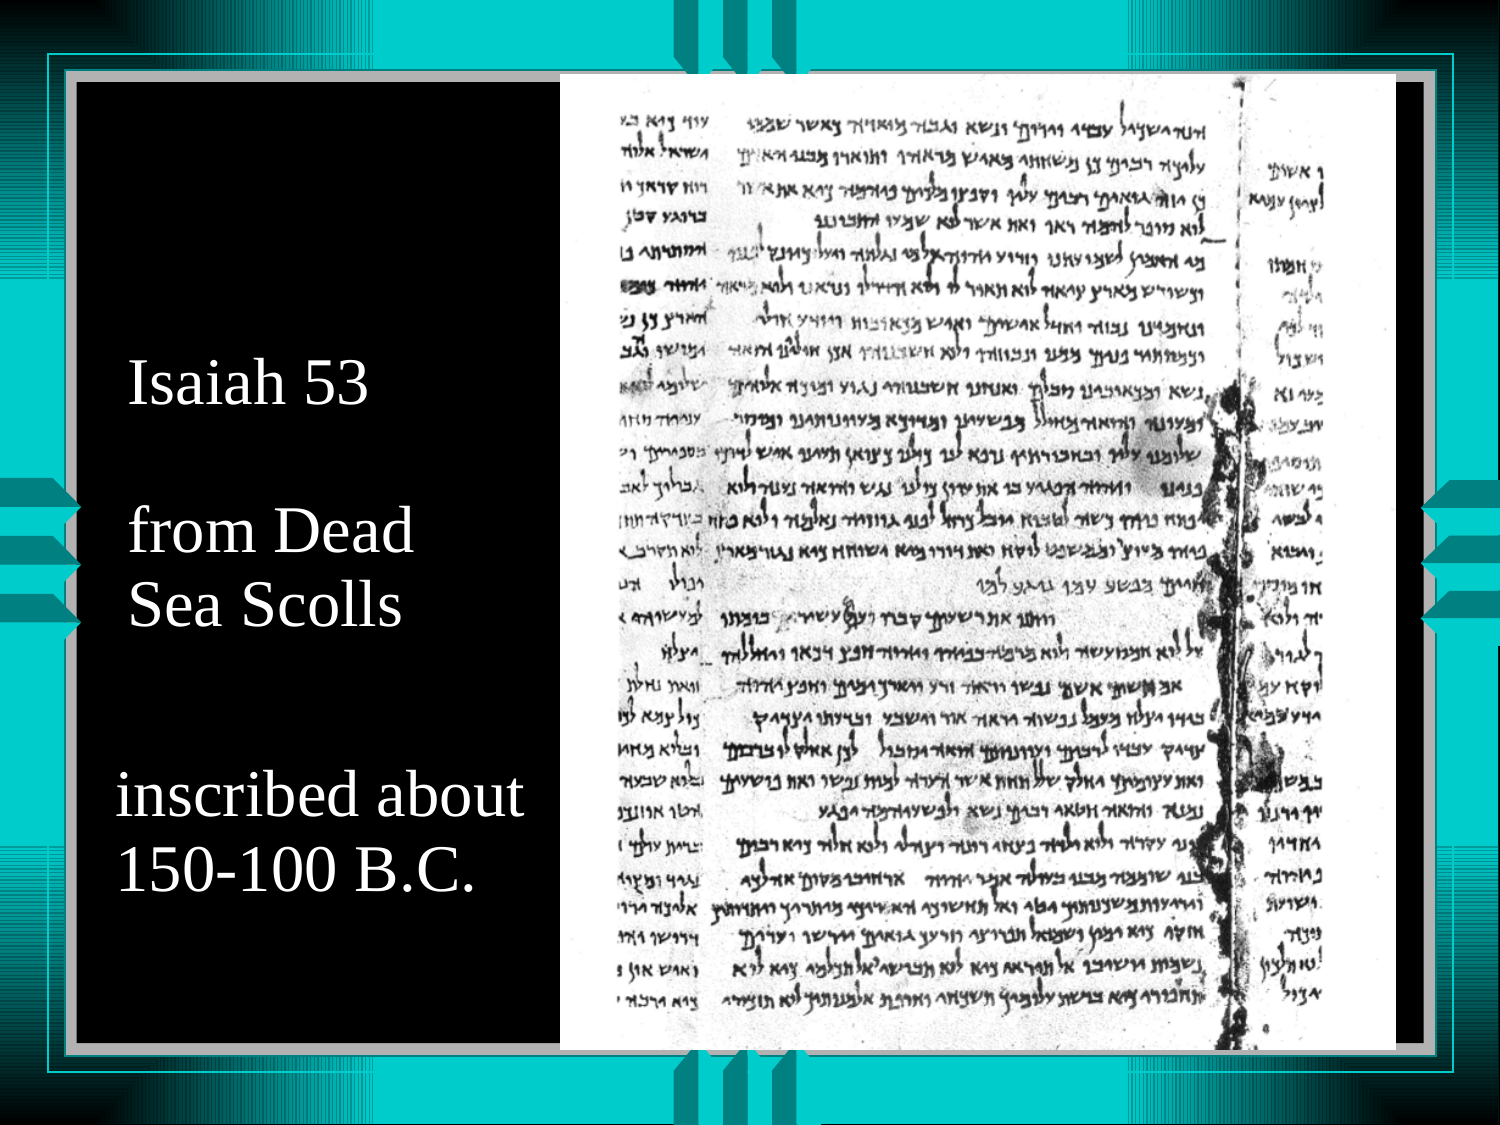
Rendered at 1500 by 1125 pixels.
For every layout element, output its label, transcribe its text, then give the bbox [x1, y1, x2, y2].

picture [560, 74, 1396, 1051]
text_box inscribed about 150-100 B.C. [100, 750, 551, 913]
text_box Isaiah 53 from Dead Sea Scolls [112, 337, 526, 649]
